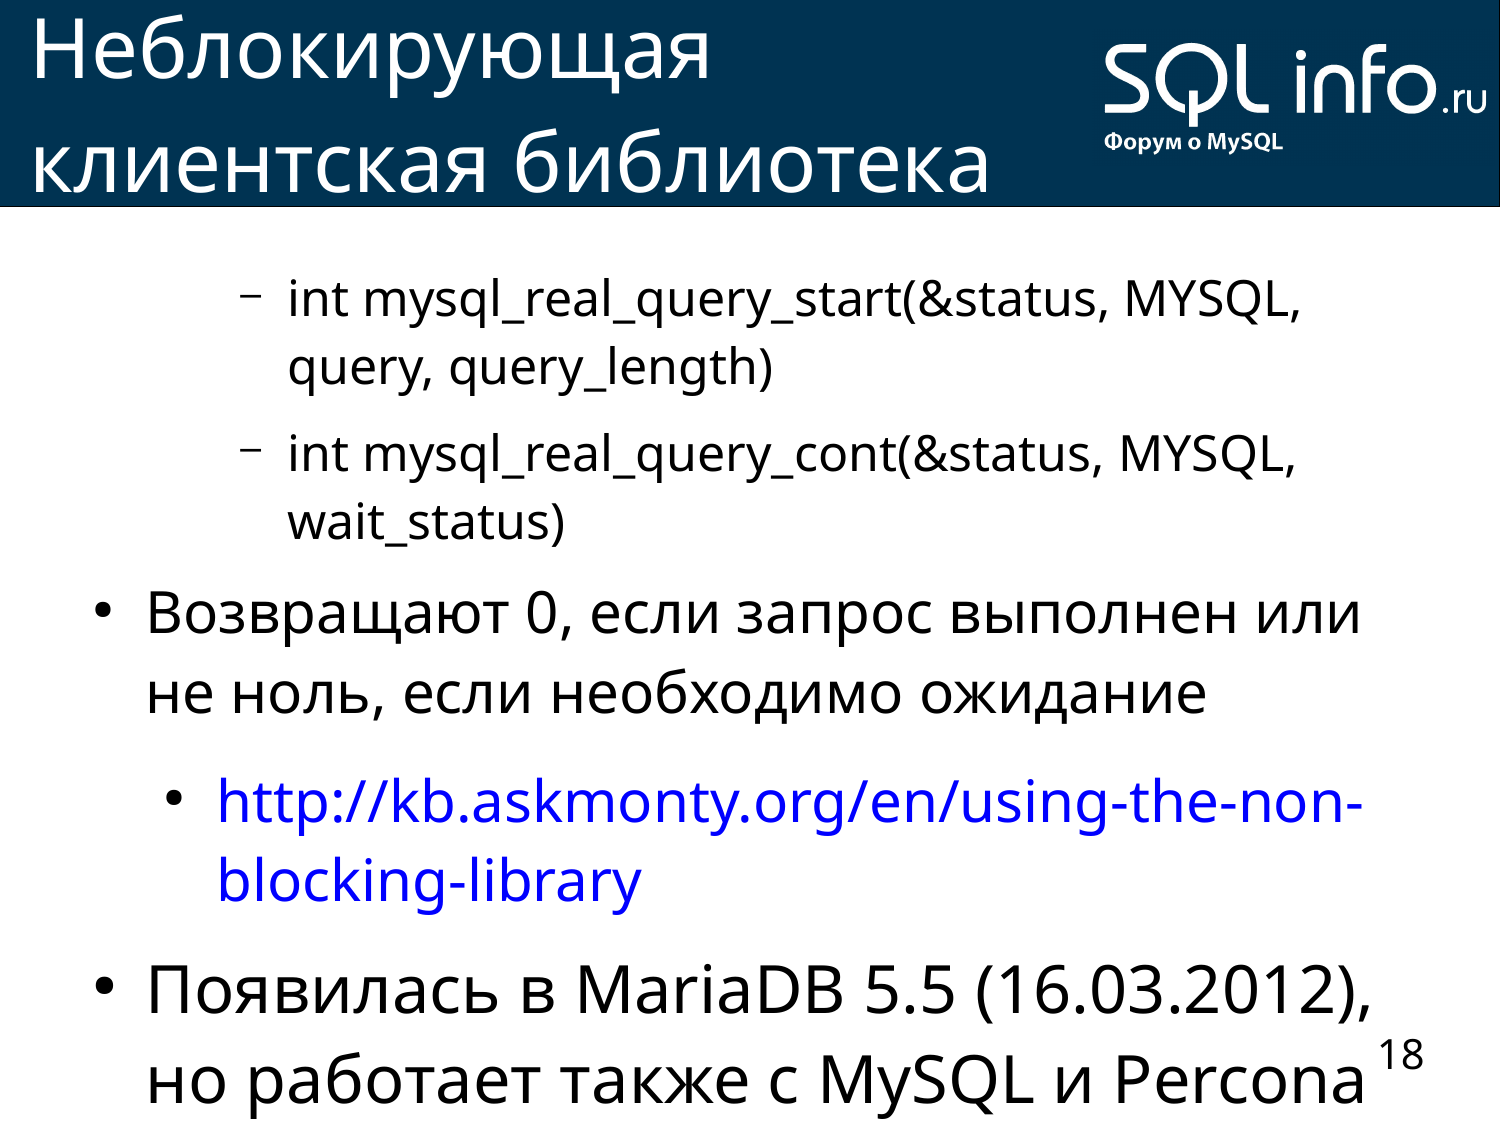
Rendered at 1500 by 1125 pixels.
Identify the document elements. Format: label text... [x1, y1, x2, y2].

title Неблокирующая клиентская библиотека [29, 0, 1093, 207]
picture [1093, 29, 1495, 166]
list int mysql_real_query_start(&status, MYSQL, query, query_length) int mysql_real_query_cont(&status, MYSQL, wait_status) Возвращают 0, если запрос выполнен или не ноль, если необходимо ожидание http://kb.askmonty.org/en/using-the-non-blocking-library Появилась в MariaDB 5.5 (16.03.2012), но работает также с MySQL и Percona [75, 263, 1425, 1063]
